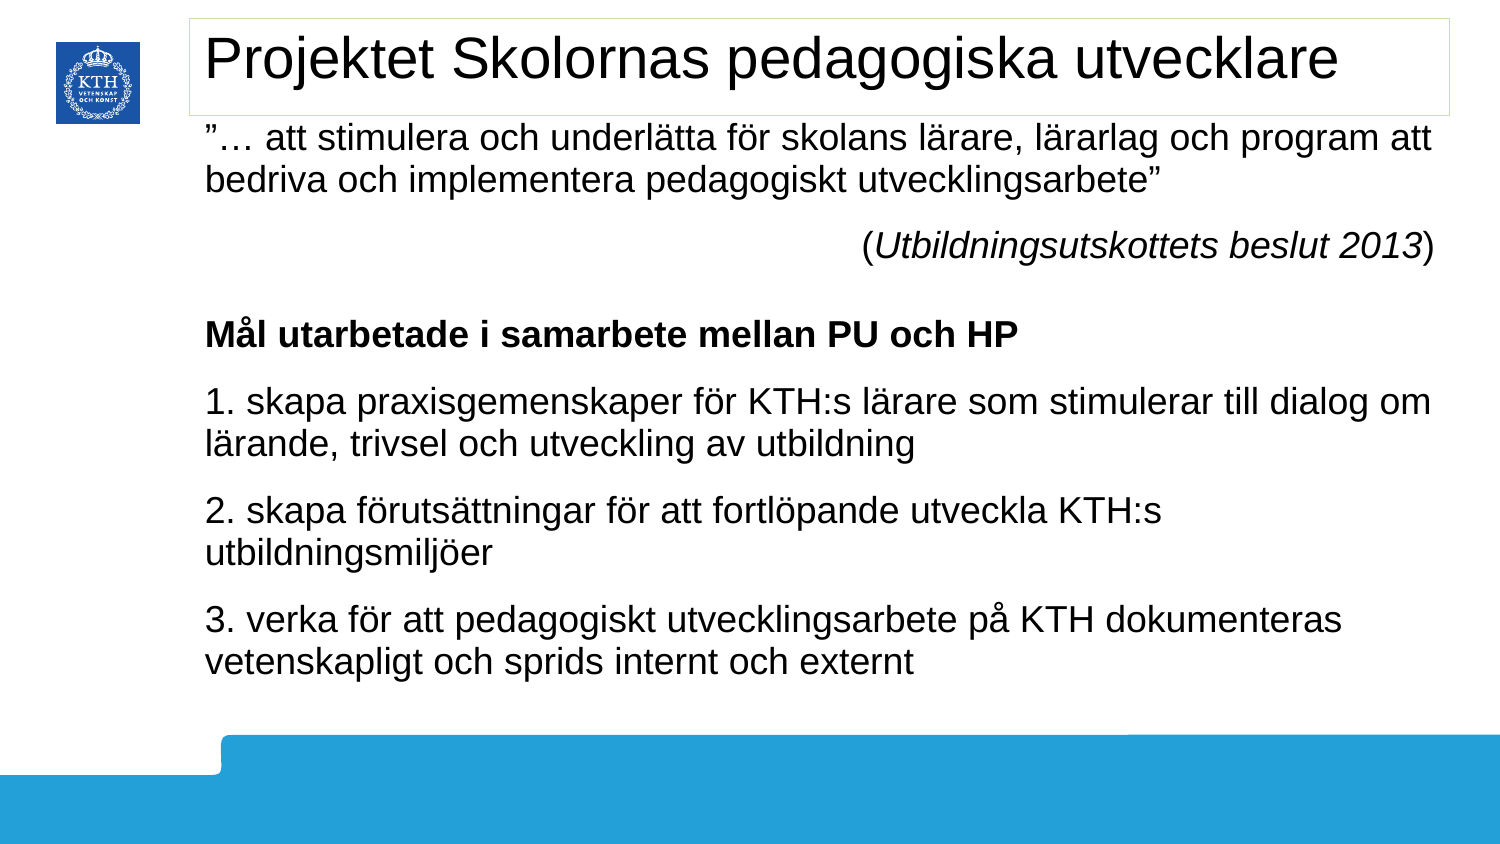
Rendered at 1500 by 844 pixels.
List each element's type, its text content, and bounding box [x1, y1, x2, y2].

text_box Projektet Skolornas pedagogiska utvecklare ”… att stimulera och underlätta för skolans lärare, lärarlag och program att bedriva och implementera pedagogiskt utvecklingsarbete” (Utbildningsutskottets beslut 2013) Mål utarbetade i samarbete mellan PU och HP 1. skapa praxisgemenskaper för KTH:s lärare som stimulerar till dialog om lärande, trivsel och utveckling av utbildning 2. skapa förutsättningar för att fortlöpande utveckla KTH:s utbildningsmiljöer 3. verka för att pedagogiskt utvecklingsarbete på KTH dokumenteras vetenskapligt och sprids internt och externt [189, 18, 1450, 697]
